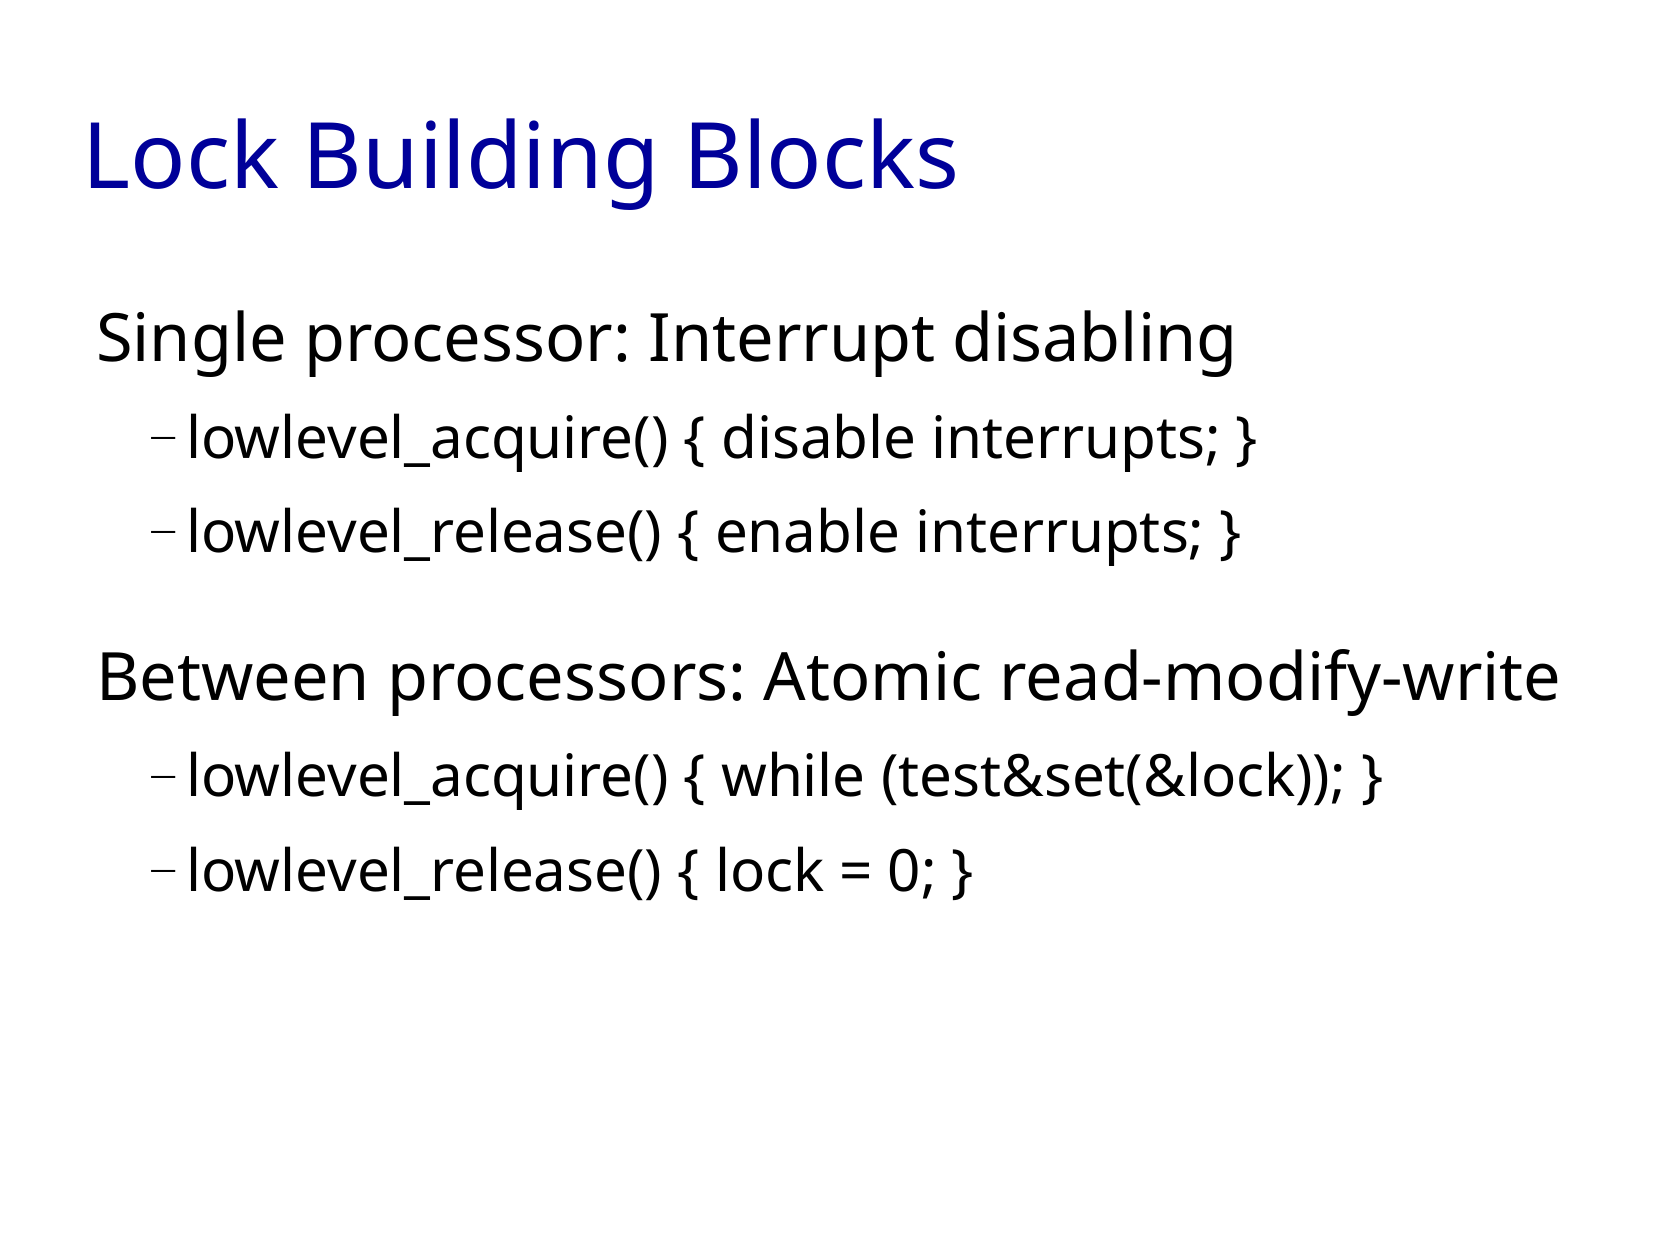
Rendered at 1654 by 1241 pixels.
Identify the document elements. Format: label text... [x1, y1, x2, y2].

title Lock Building Blocks [82, 49, 1571, 257]
list Single processor: Interrupt disabling lowlevel_acquire() { disable interrupts; } lowlevel_release() { enable interrupts; } Between processors: Atomic read-modify-write lowlevel_acquire() { while (test&set(&lock)); } lowlevel_release() { lock = 0; } [60, 290, 1571, 1096]
